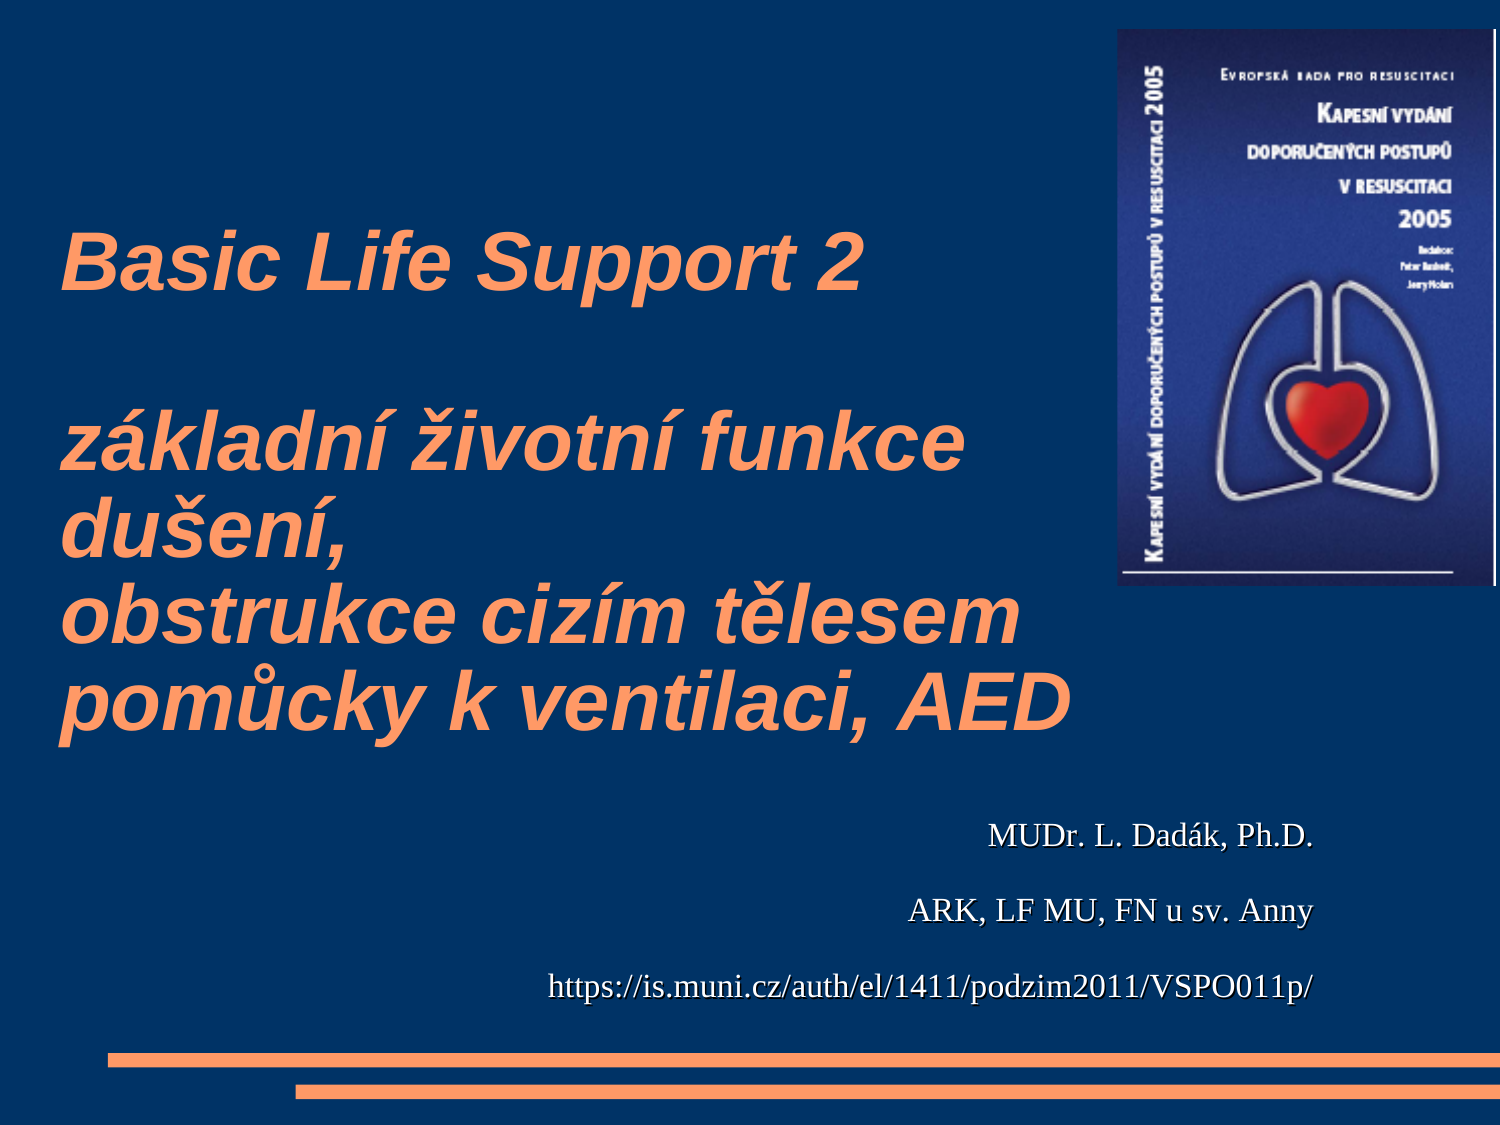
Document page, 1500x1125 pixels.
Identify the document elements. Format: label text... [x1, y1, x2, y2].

subtitle MUDr. L. Dadák, Ph.D. ARK, LF MU, FN u sv. Anny https://is.muni.cz/auth/el/1411/podzim2011/VSPO011p/ [147, 786, 1329, 1125]
title Basic Life Support 2 základní životní funkce dušení, obstrukce cizím tělesem pomůcky k ventilaci, AED [45, 204, 1172, 759]
picture [1117, 29, 1500, 591]
